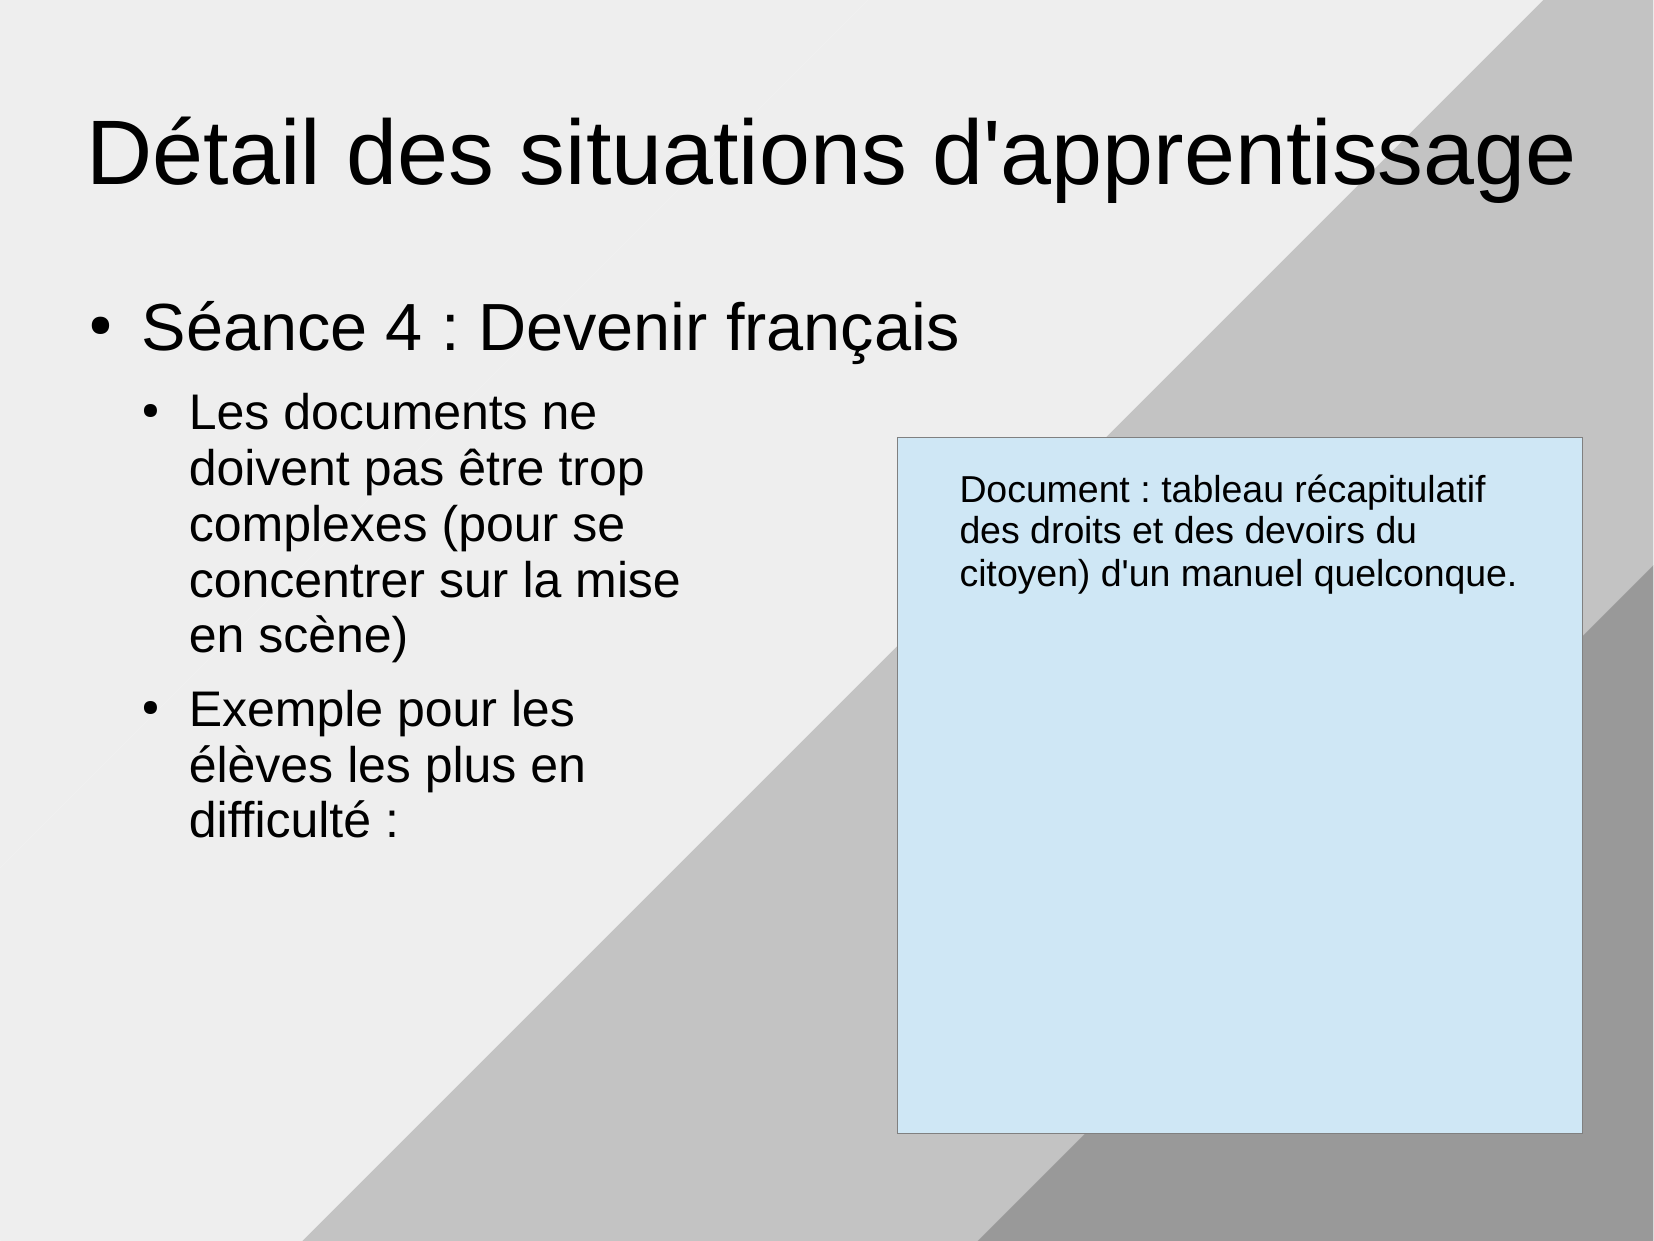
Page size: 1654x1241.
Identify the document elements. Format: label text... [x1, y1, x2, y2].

text_box [897, 437, 1583, 1134]
list Séance 4 : Devenir français [70, 290, 1075, 1087]
text_box Document : tableau récapitulatif des droits et des devoirs du citoyen) d'un manuel quelconque. [944, 460, 1560, 602]
title Détail des situations d'apprentissage [82, 49, 1583, 257]
list Les documents ne doivent pas être trop complexes (pour se concentrer sur la mise en scène) Exemple pour les élèves les plus en difficulté : [0, 384, 709, 1182]
